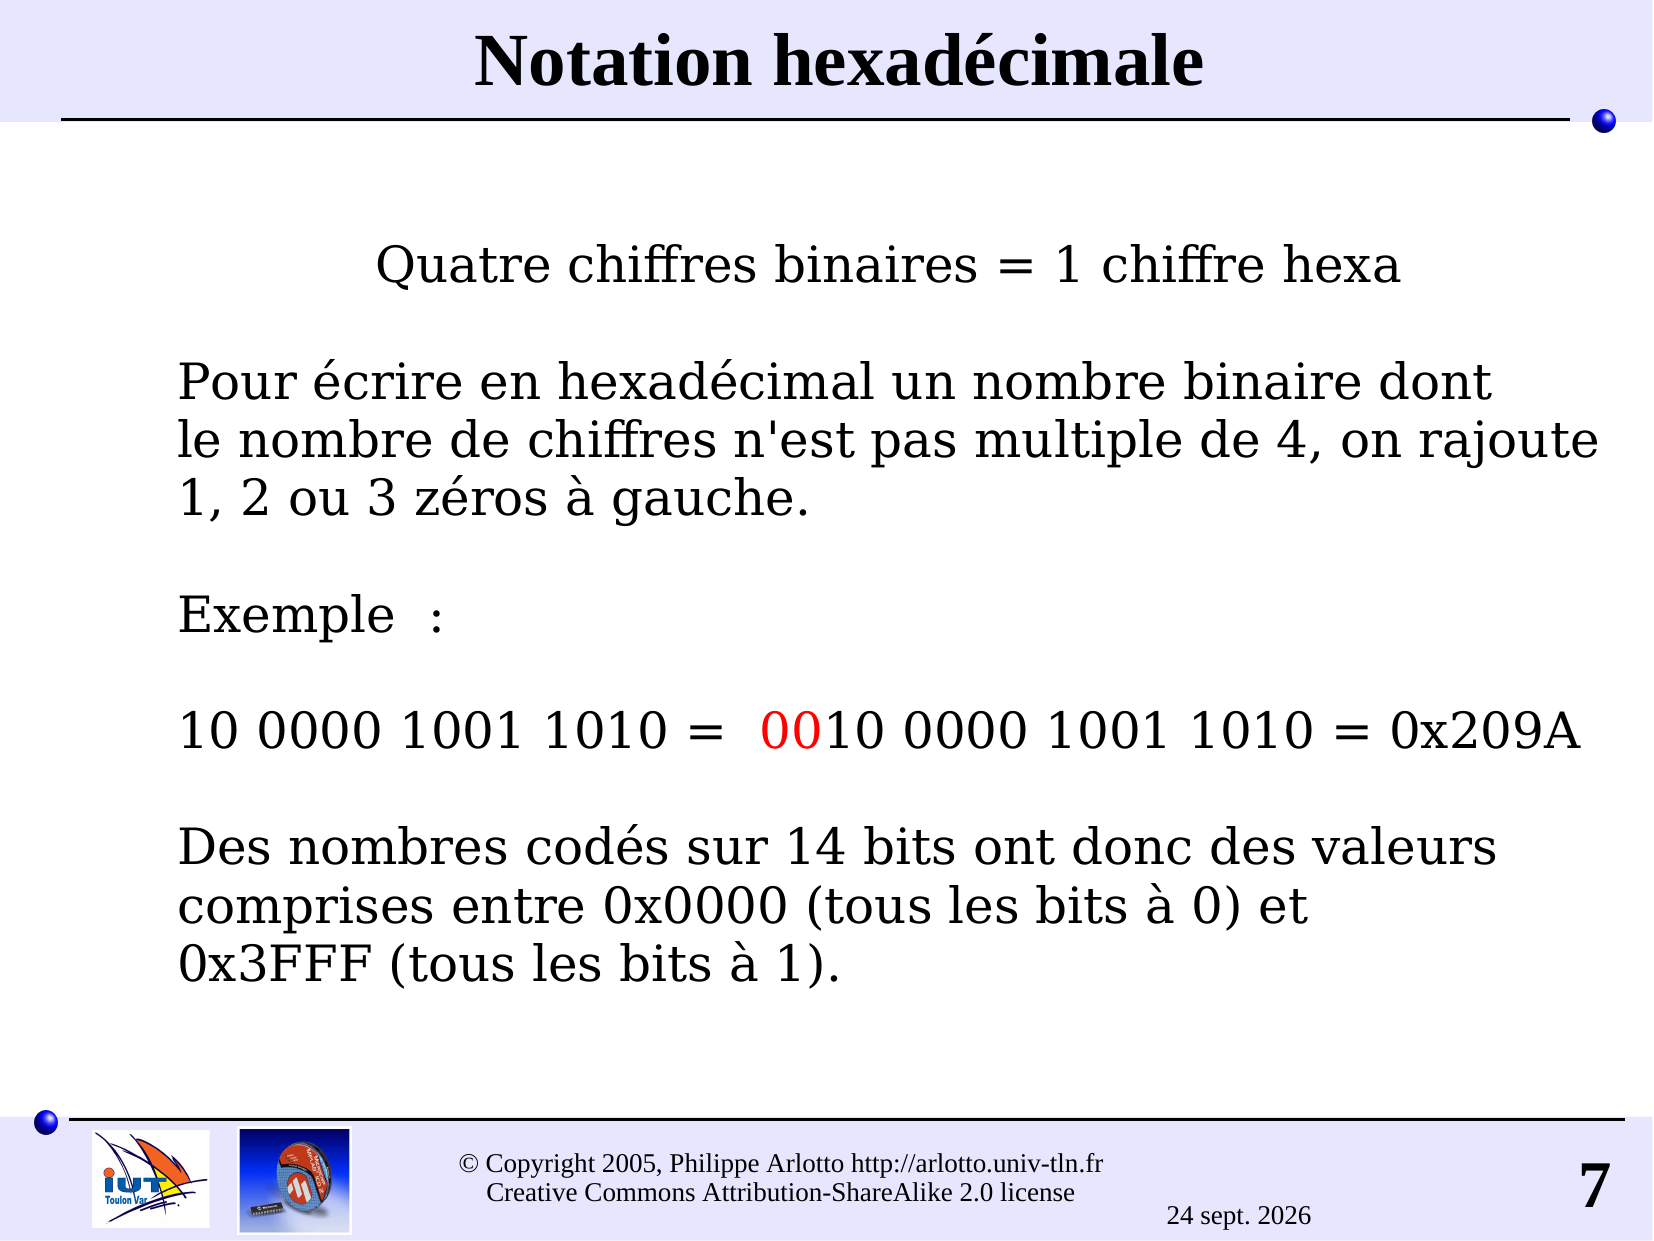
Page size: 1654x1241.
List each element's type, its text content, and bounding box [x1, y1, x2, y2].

picture [237, 1168, 352, 1235]
title Notation hexadécimale [95, 11, 1585, 110]
text_box Quatre chiffres binaires = 1 chiffre hexa Pour écrire en hexadécimal un nombre binaire dont le nombre de chiffres n'est pas multiple de 4, on rajoute 1, 2 ou 3 zéros à gauche. Exemple : 10 0000 1001 1010 = 0010 0000 1001 1010 = 0x209A Des nombres codés sur 14 bits ont donc des valeurs comprises entre 0x0000 (tous les bits à 0) et 0x3FFF (tous les bits à 1). [177, 236, 1603, 1168]
